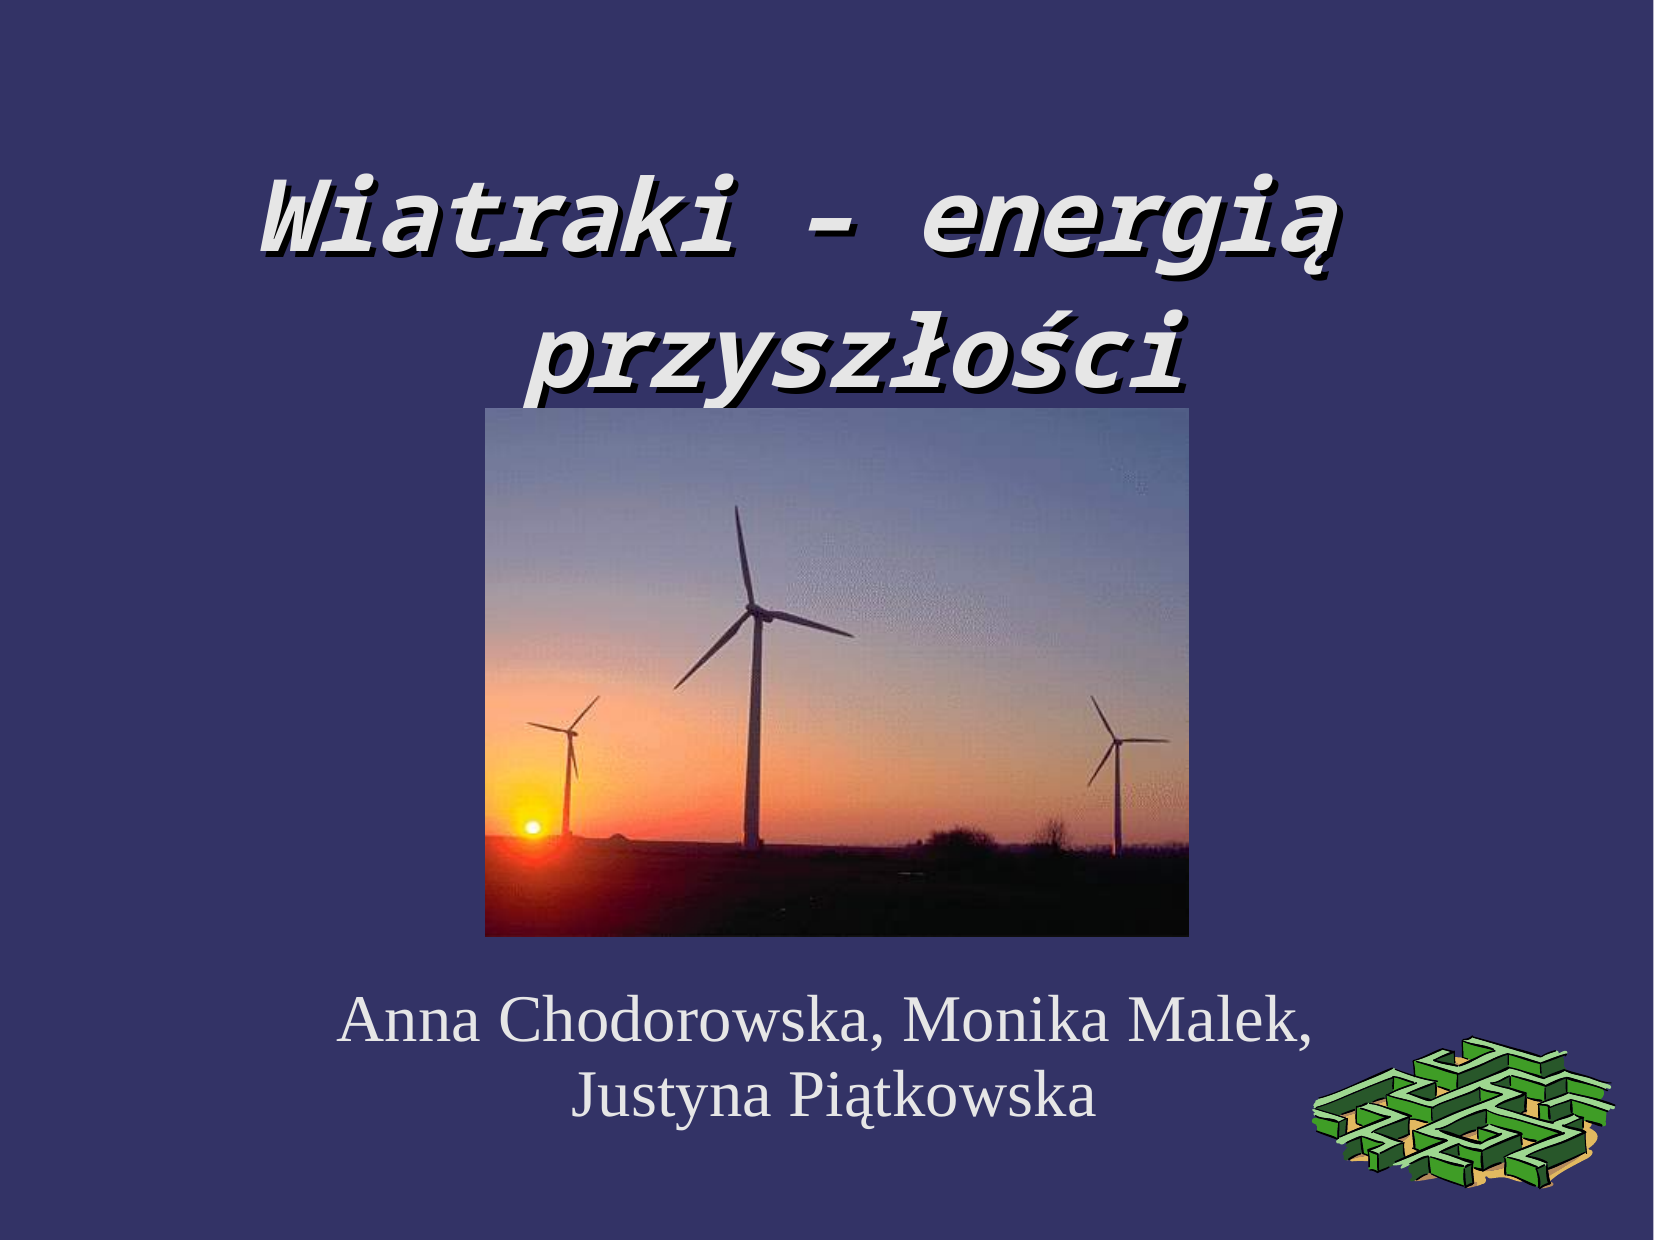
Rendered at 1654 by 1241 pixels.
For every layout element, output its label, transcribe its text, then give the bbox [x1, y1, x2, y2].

subtitle Anna Chodorowska, Monika Malek, Justyna Piątkowska [301, 389, 1333, 1205]
title Wiatraki – energią przyszłości [118, 177, 1531, 385]
picture [485, 408, 1189, 937]
